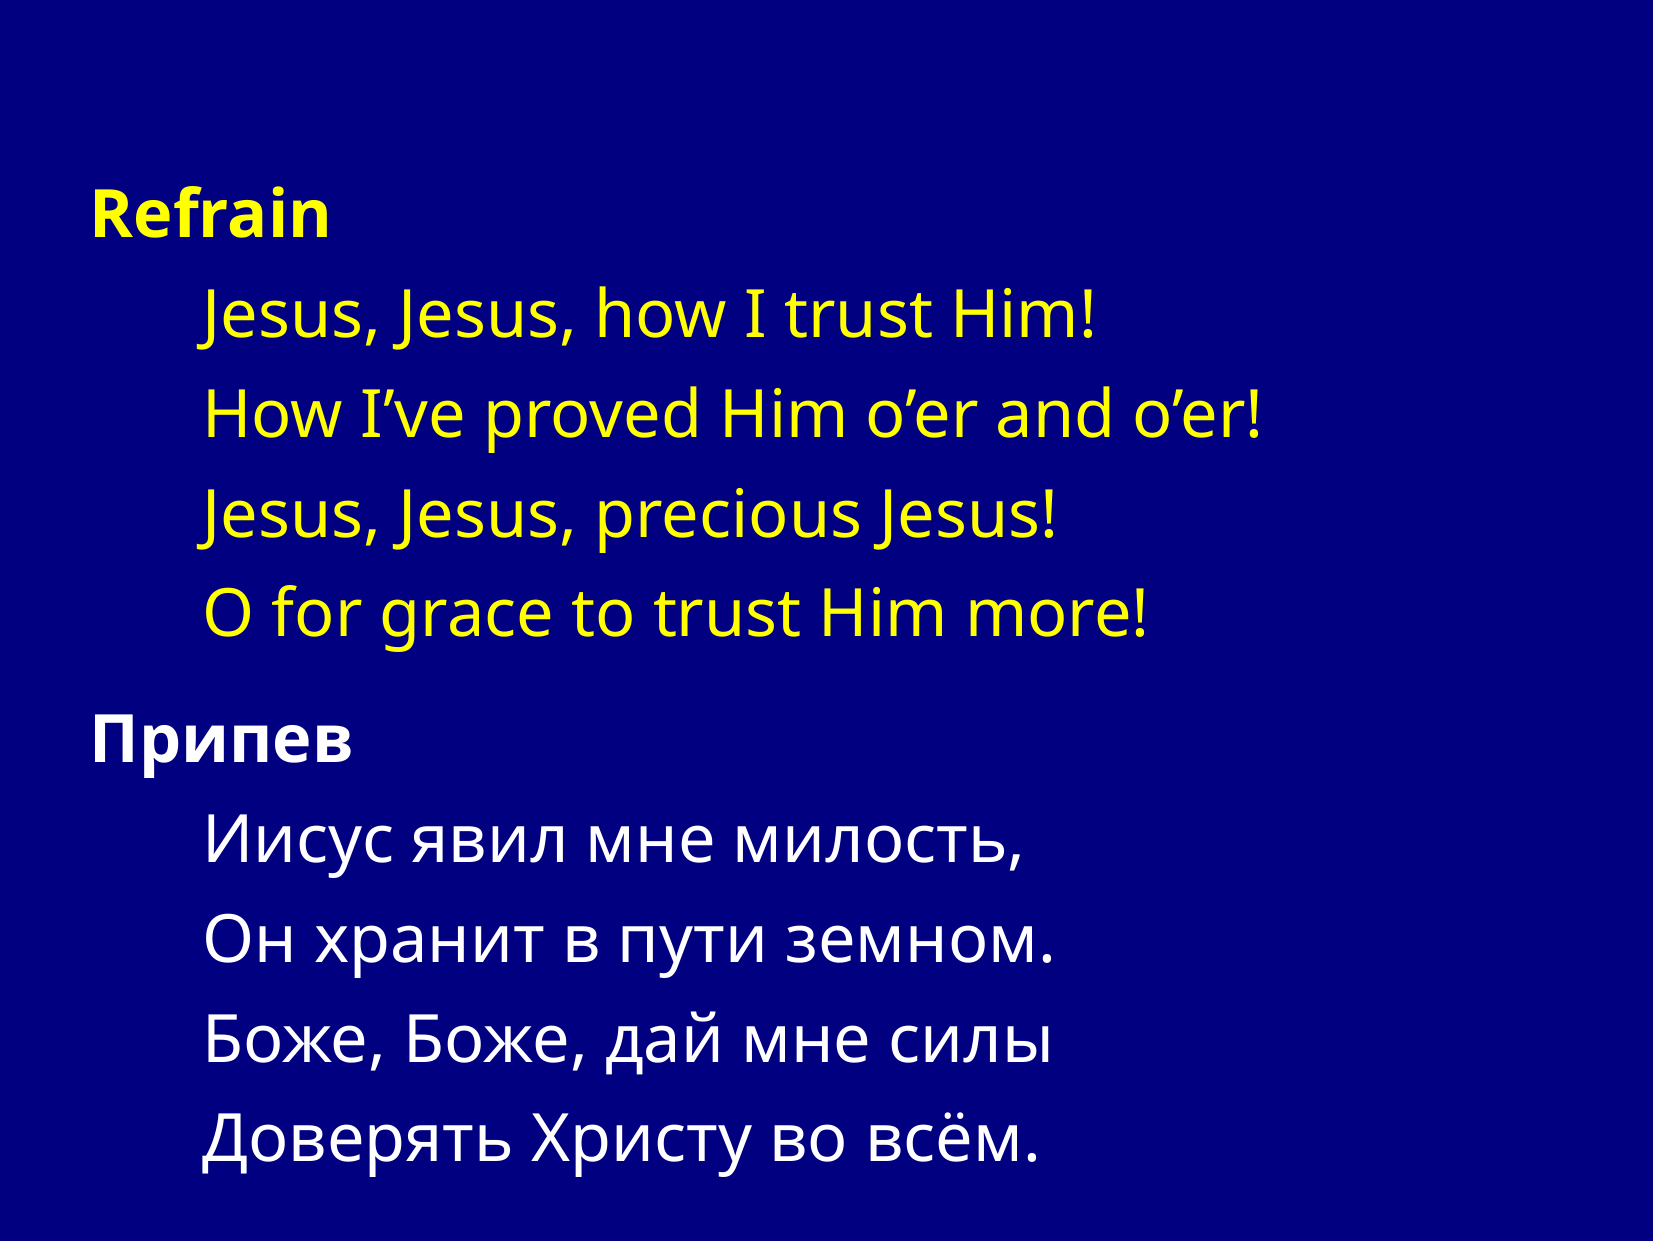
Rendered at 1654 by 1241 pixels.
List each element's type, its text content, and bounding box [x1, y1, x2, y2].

text_box Припев Иисус явил мне милость, Он хранит в пути земном. Боже, Боже, дай мне силы Доверять Христу во всём. [75, 675, 1576, 1163]
text_box Refrain Jesus, Jesus, how I trust Him! How I’ve proved Him o’er and o’er! Jesus, Jesus, precious Jesus! O for grace to trust Him more! [75, 150, 1576, 638]
